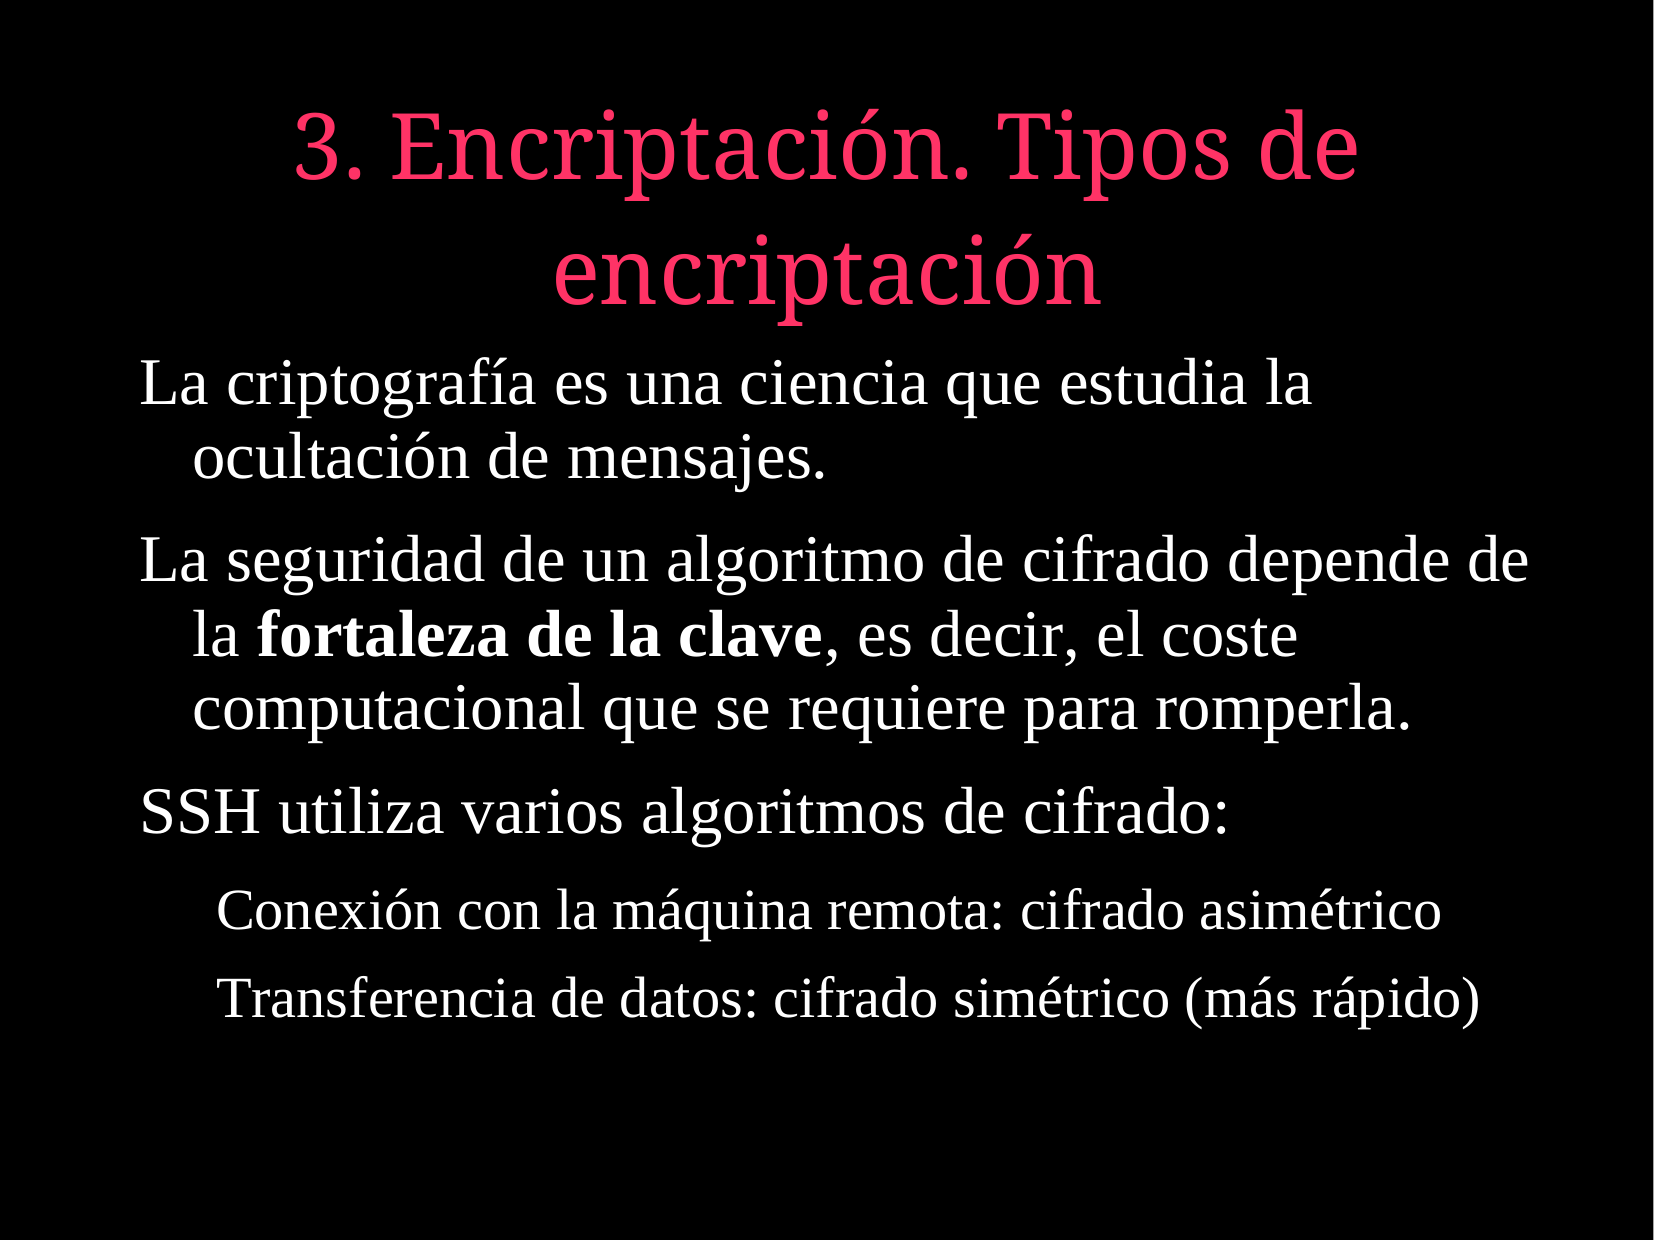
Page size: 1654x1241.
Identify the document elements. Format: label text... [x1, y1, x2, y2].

title 3. Encriptación. Tipos de encriptación [121, 82, 1534, 331]
list La criptografía es una ciencia que estudia la ocultación de mensajes. La seguridad de un algoritmo de cifrado depende de la fortaleza de la clave, es decir, el coste computacional que se requiere para romperla. SSH utiliza varios algoritmos de cifrado: Conexión con la máquina remota: cifrado asimétrico Transferencia de datos: cifrado simétrico (más rápido) [121, 344, 1534, 1127]
